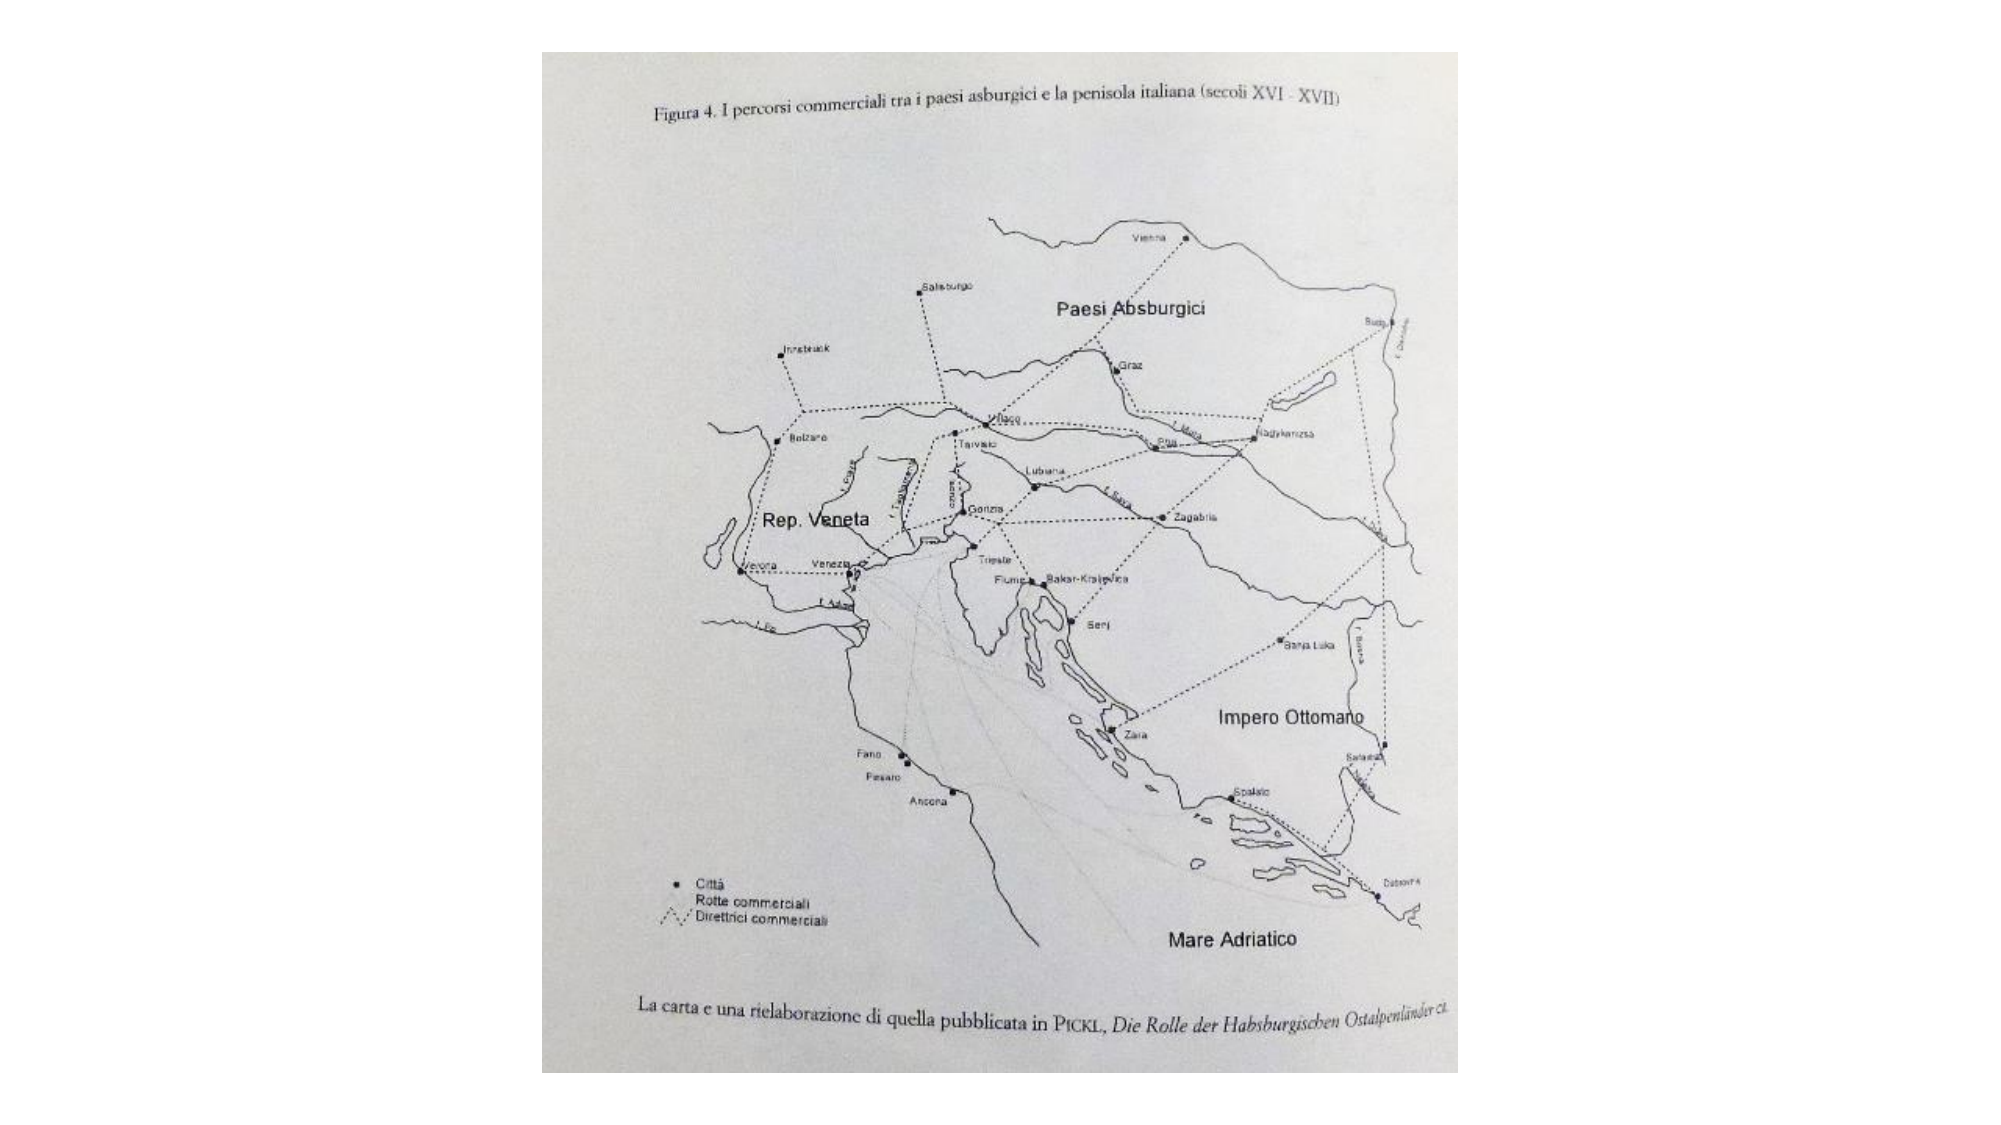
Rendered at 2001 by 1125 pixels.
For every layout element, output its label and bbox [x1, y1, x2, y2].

picture [542, 52, 1458, 1073]
